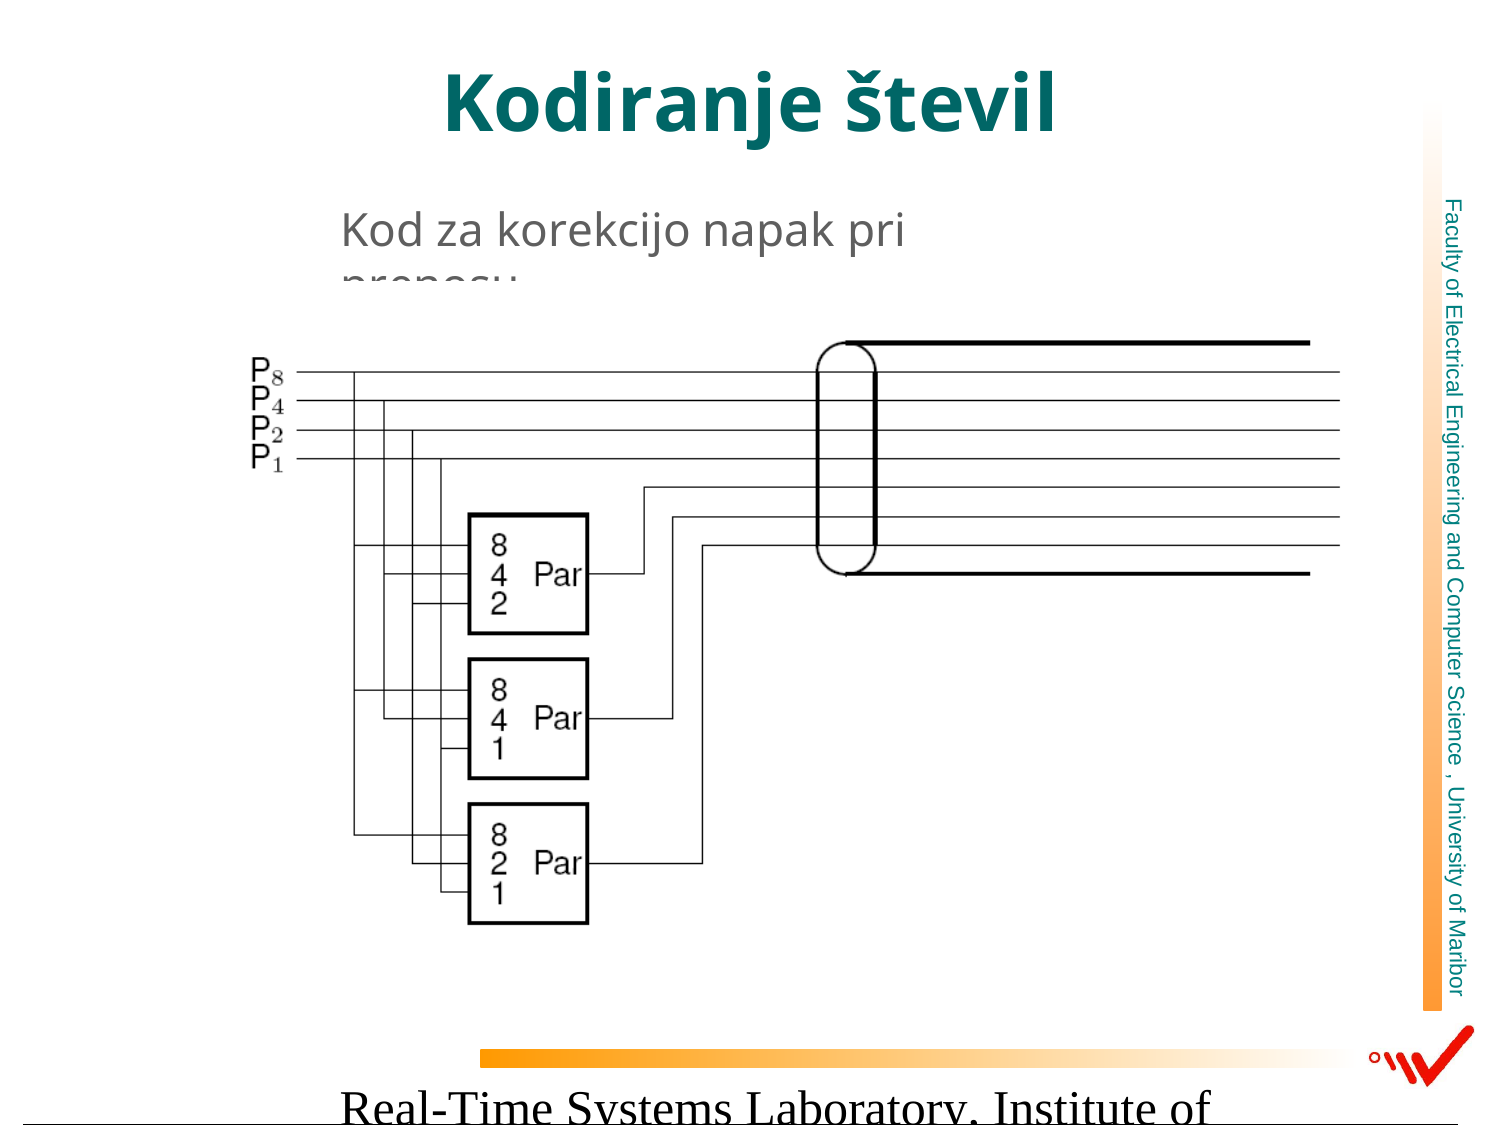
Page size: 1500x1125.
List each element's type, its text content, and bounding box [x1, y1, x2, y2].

list Kod za korekcijo napak pri prenosu [325, 192, 1101, 271]
title Kodiranje števil [75, 45, 1426, 233]
picture [201, 281, 1374, 950]
